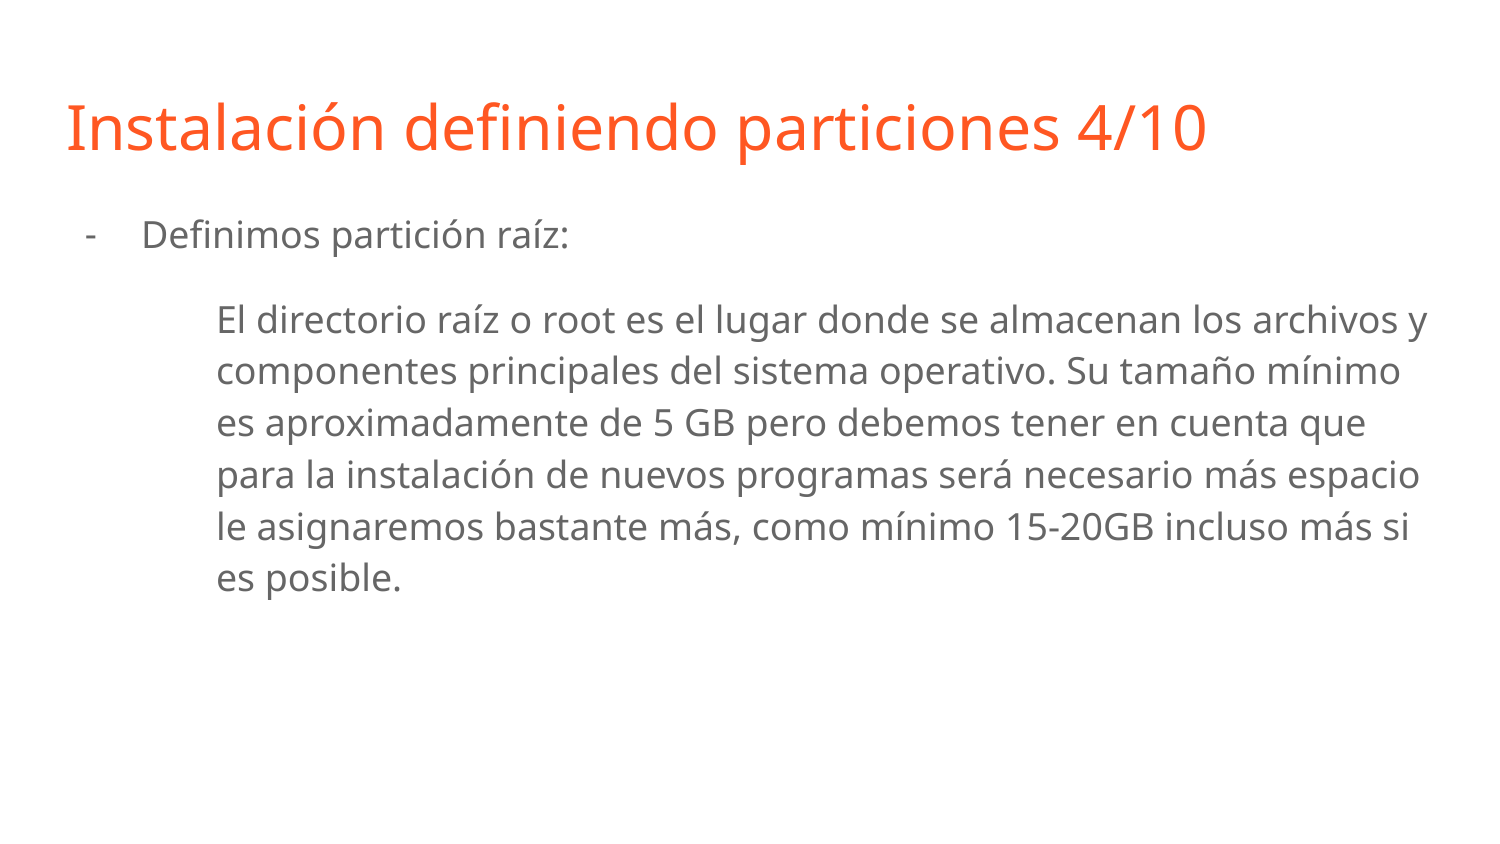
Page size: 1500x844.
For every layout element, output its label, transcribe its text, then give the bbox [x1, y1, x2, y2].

list Definimos partición raíz: El directorio raíz o root es el lugar donde se almacenan los archivos y componentes principales del sistema operativo. Su tamaño mínimo es aproximadamente de 5 GB pero debemos tener en cuenta que para la instalación de nuevos programas será necesario más espacio le asignaremos bastante más, como mínimo 15-20GB incluso más si es posible. [51, 189, 1449, 750]
title Instalación definiendo particiones 4/10 [51, 72, 1449, 167]
